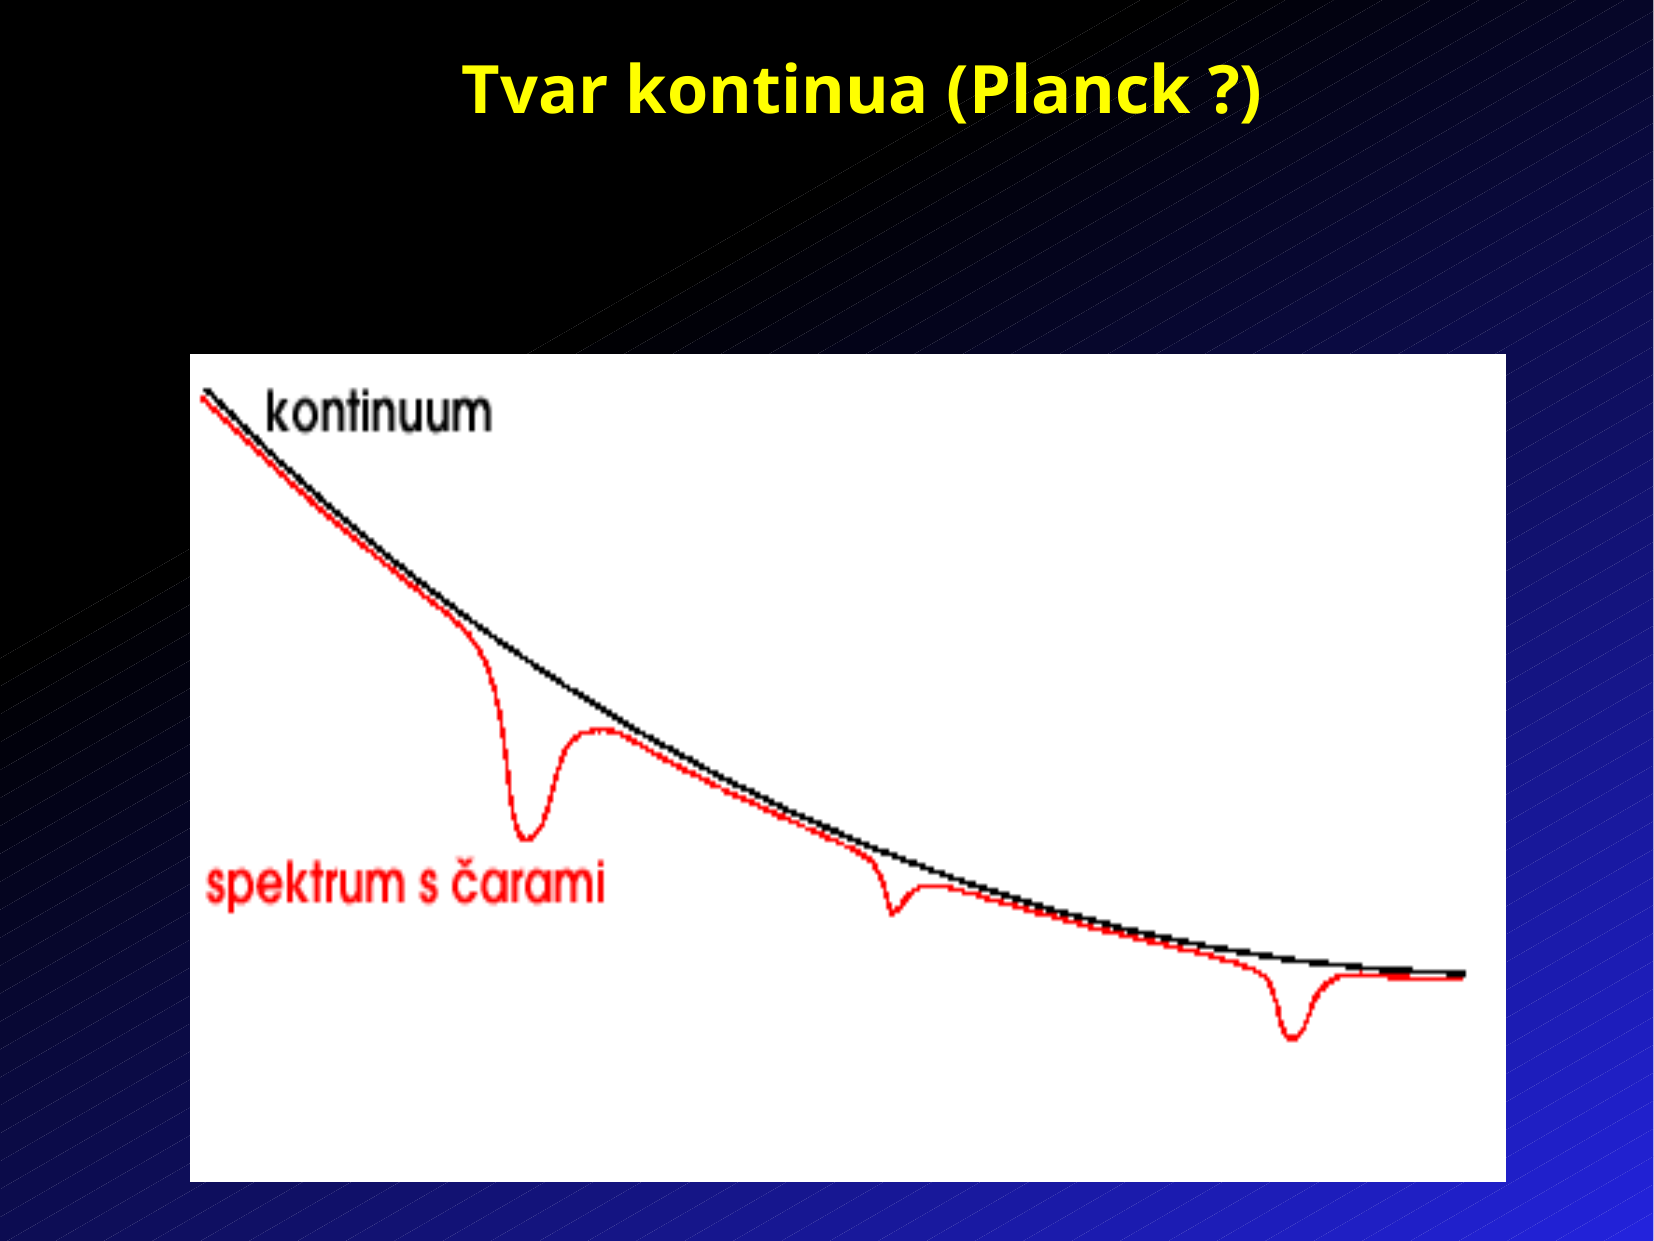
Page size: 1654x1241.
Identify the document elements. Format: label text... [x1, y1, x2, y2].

title Tvar kontinua (Planck ?) [118, 27, 1607, 148]
picture [190, 354, 1506, 1182]
